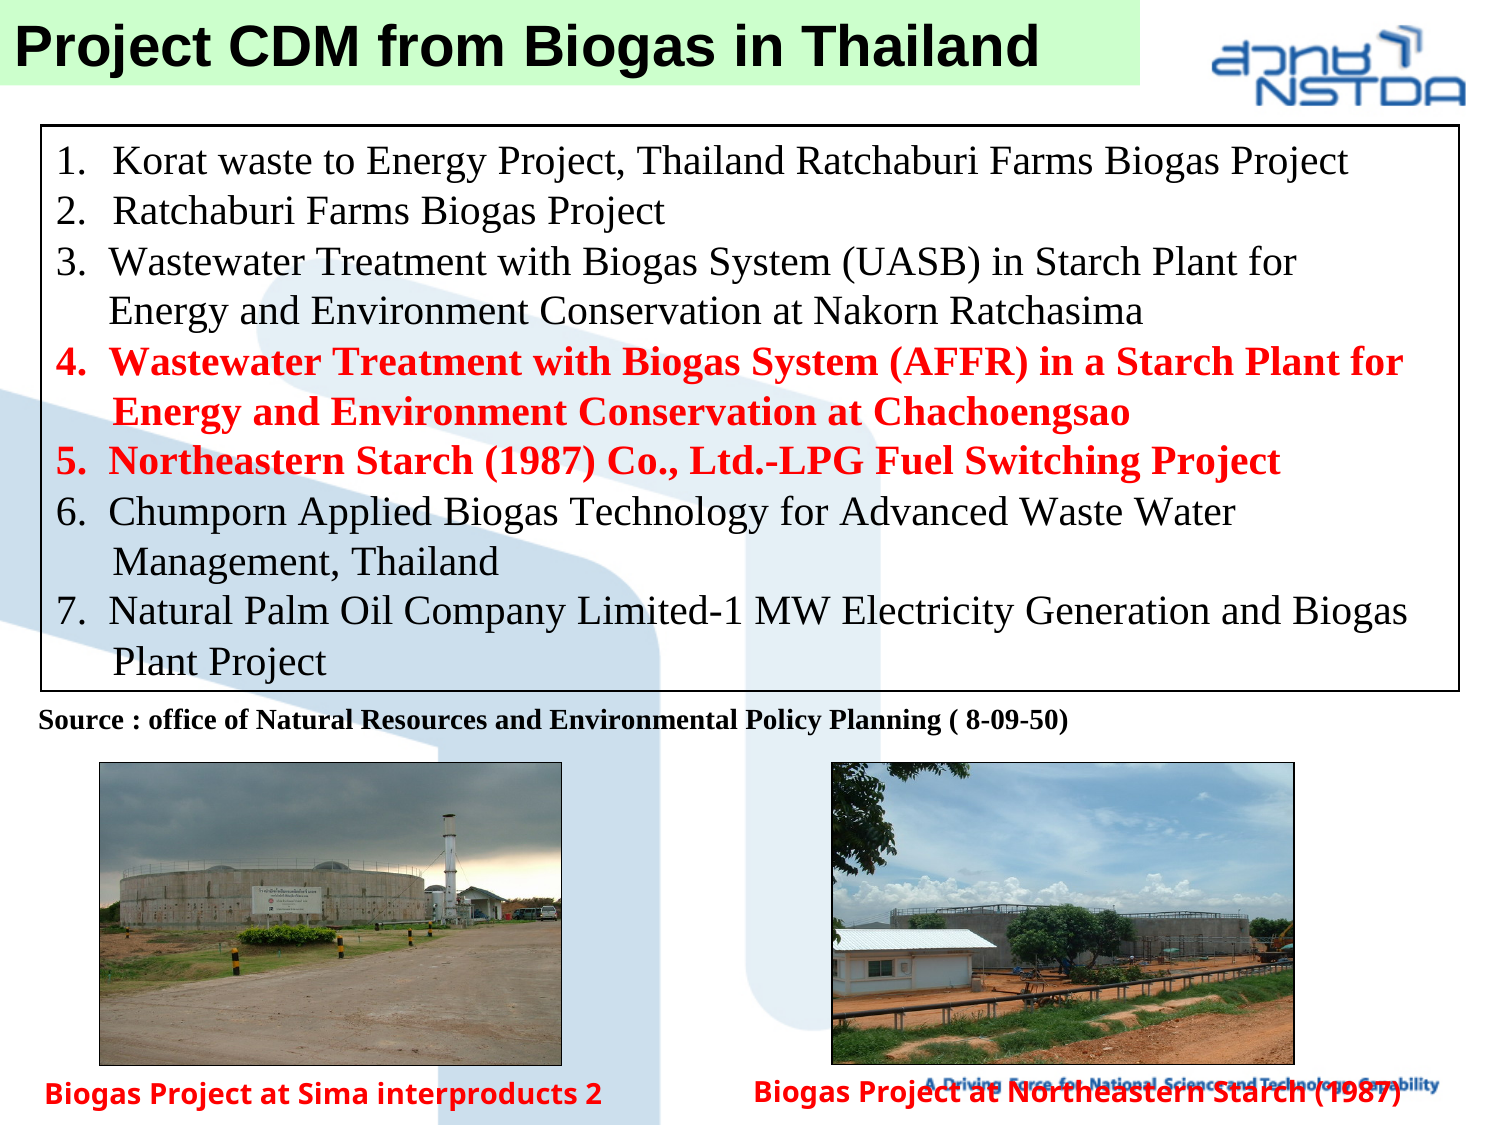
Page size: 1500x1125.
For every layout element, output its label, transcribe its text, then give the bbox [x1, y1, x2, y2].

text_box Source : office of Natural Resources and Environmental Policy Planning ( 8-09-50) [23, 692, 1353, 743]
text_box Project CDM from Biogas in Thailand [0, 0, 1140, 86]
text_box Korat waste to Energy Project, Thailand Ratchaburi Farms Biogas Project Ratchaburi Farms Biogas Project 3. Wastewater Treatment with Biogas System (UASB) in Starch Plant for Energy and Environment Conservation at Nakorn Ratchasima 4. Wastewater Treatment with Biogas System (AFFR) in a Starch Plant for Energy and Environment Conservation at Chachoengsao 5. Northeastern Starch (1987) Co., Ltd.-LPG Fuel Switching Project 6. Chumporn Applied Biogas Technology for Advanced Waste Water Management, Thailand 7. Natural Palm Oil Company Limited-1 MW Electricity Generation and Biogas Plant Project [41, 125, 1459, 692]
text_box Biogas Project at Sima interproducts 2 [29, 1067, 644, 1119]
text_box Biogas Project at Northeastern Starch (1987) [738, 1057, 1465, 1118]
picture [0, 0, 1500, 1125]
